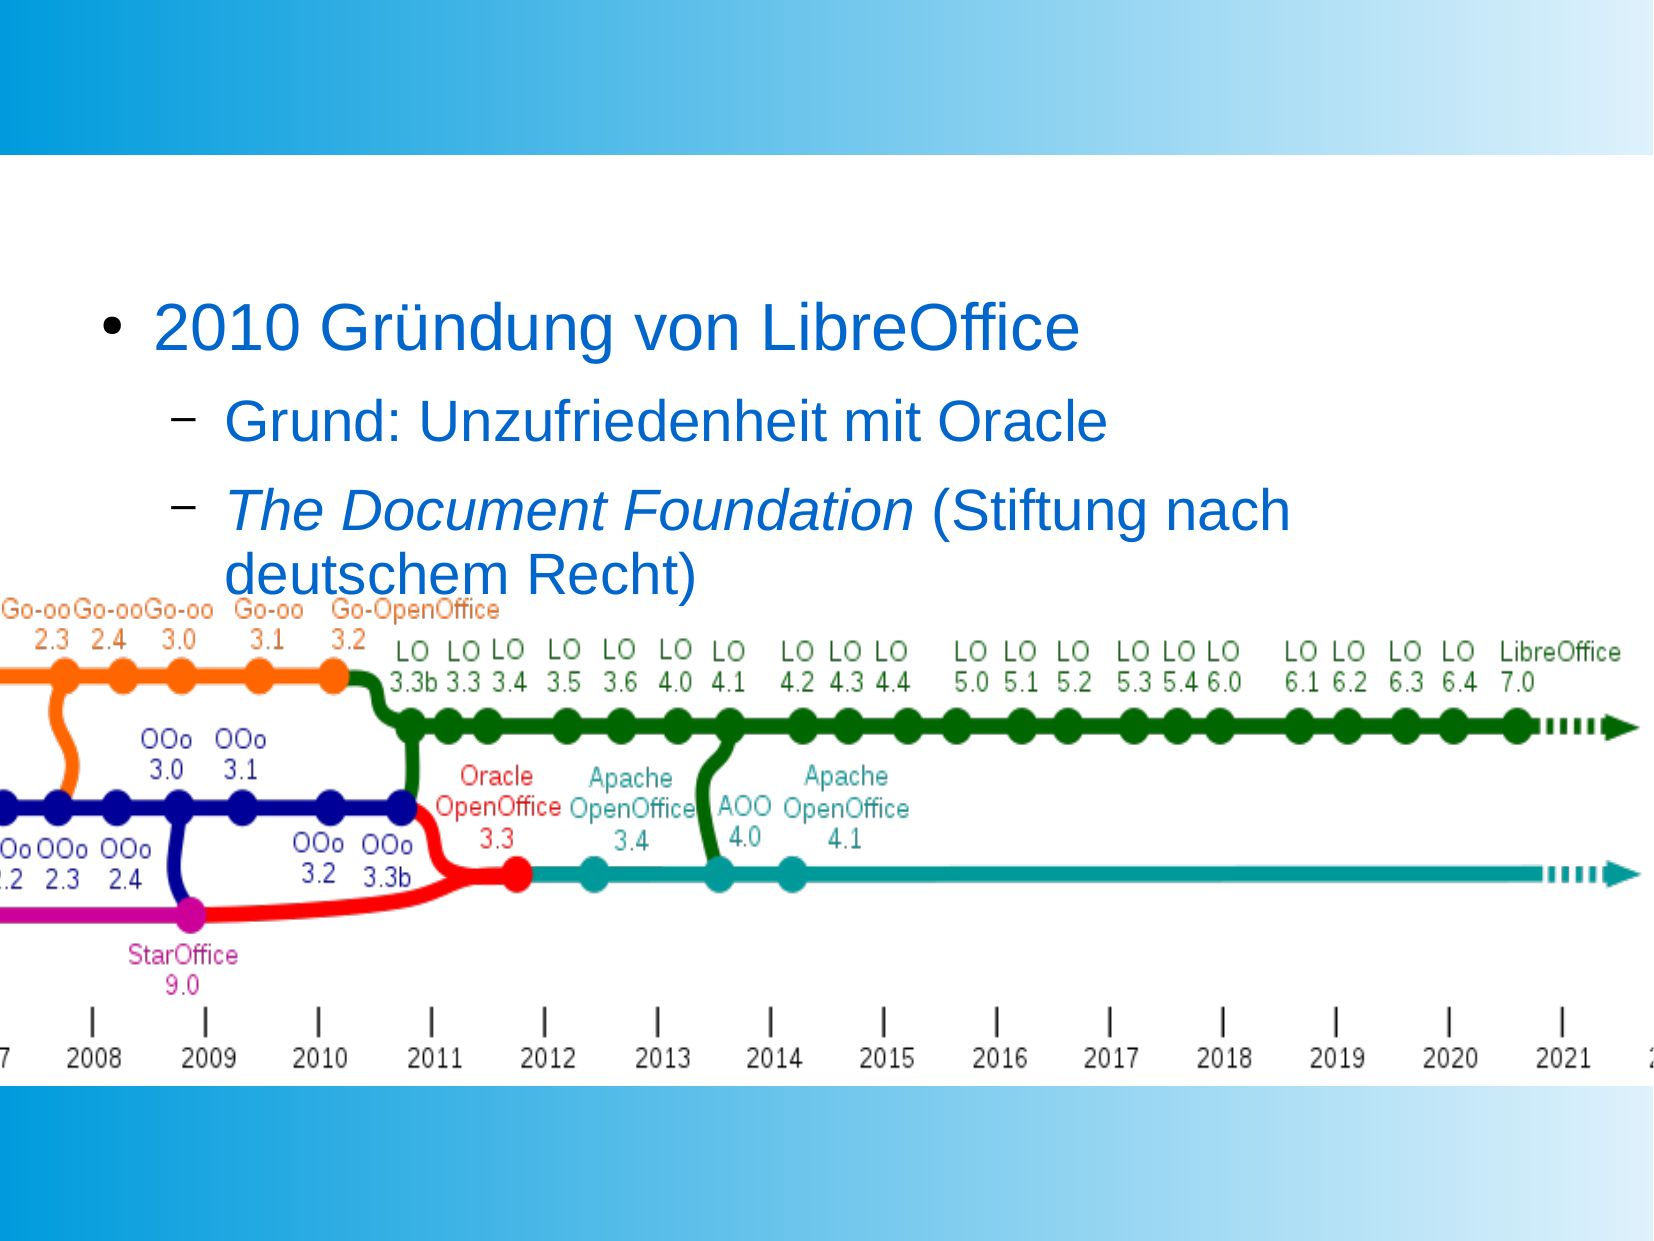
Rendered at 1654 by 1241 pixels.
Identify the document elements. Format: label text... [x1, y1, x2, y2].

list 2010 Gründung von LibreOffice Grund: Unzufriedenheit mit Oracle The Document Foundation (Stiftung nach deutschem Recht) [82, 290, 1571, 562]
picture [0, 562, 1654, 1241]
